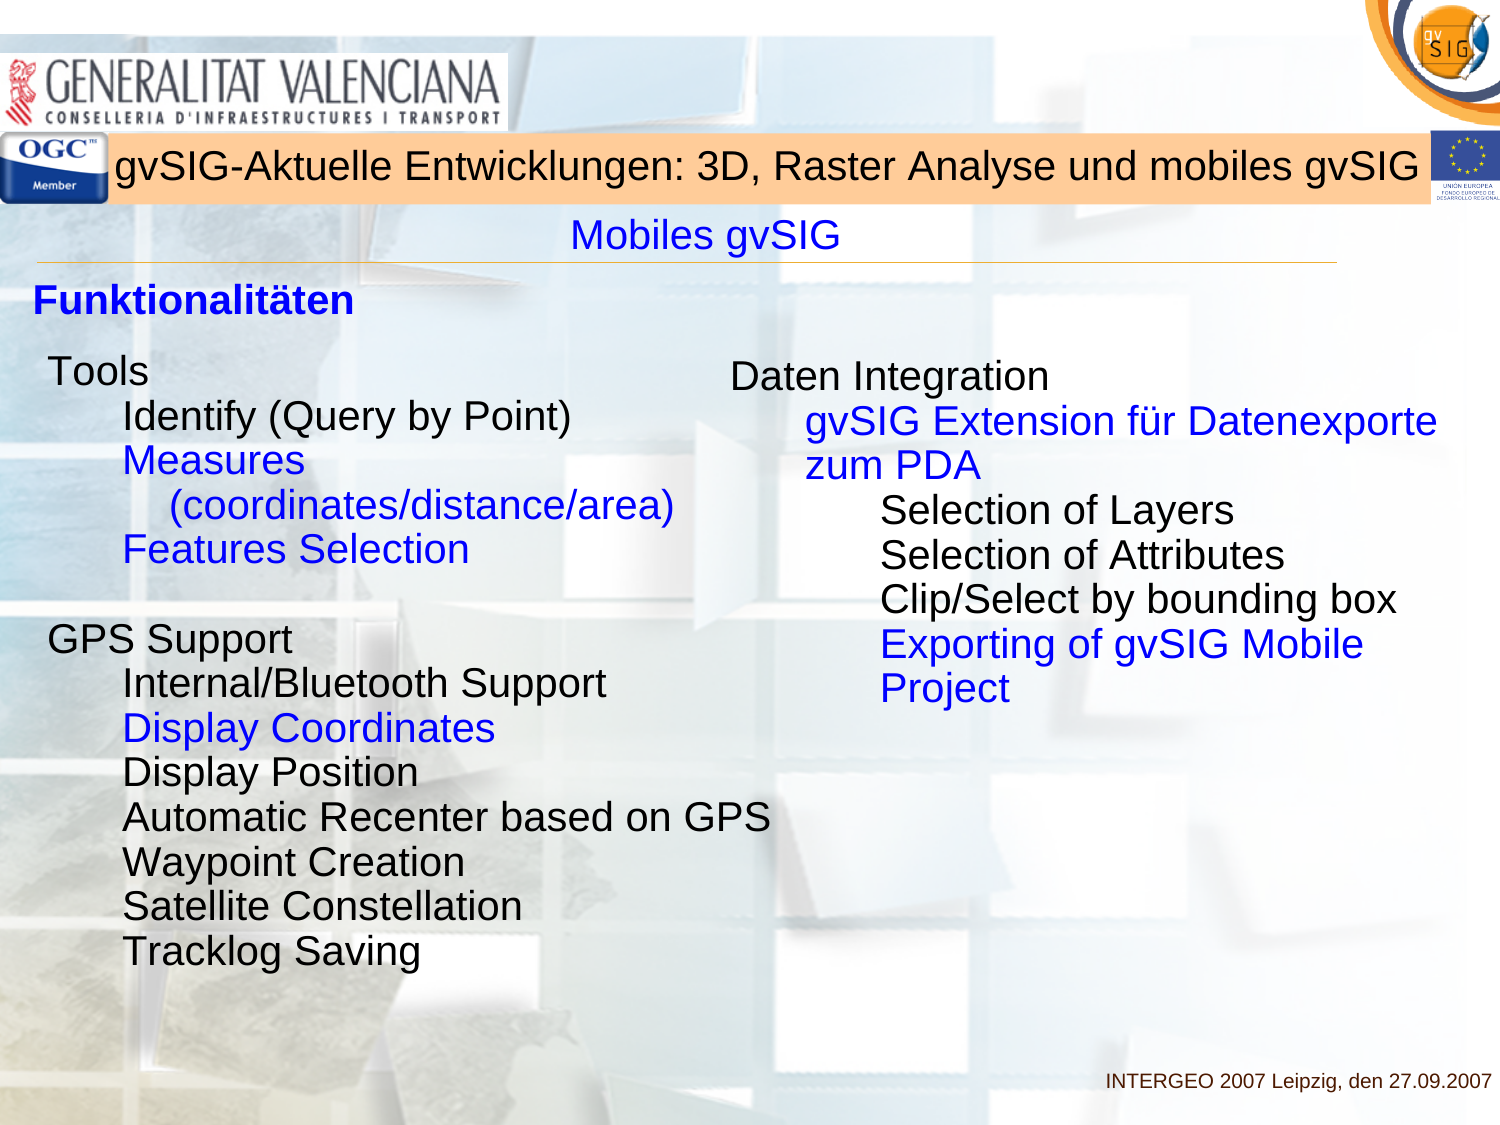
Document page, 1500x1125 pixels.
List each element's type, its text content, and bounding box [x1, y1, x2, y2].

text_box Mobiles gvSIG [570, 214, 872, 262]
picture [0, 132, 109, 204]
picture [1363, 0, 1500, 127]
text_box gvSIG-Aktuelle Entwicklungen: 3D, Raster Analyse und mobiles gvSIG [102, 145, 1434, 193]
picture [1429, 129, 1500, 200]
text_box Daten Integration gvSIG Extension für Datenexporte zum PDA Selection of Layers Selection of Attributes Clip/Select by bounding box Exporting of gvSIG Mobile Project [729, 355, 1460, 762]
text_box [108, 133, 1431, 145]
text_box INTERGEO 2007 Leipzig, den 27.09.2007 [1103, 1070, 1495, 1094]
text_box Funktionalitäten [23, 278, 365, 327]
text_box [108, 193, 1431, 205]
picture [0, 53, 508, 131]
text_box Tools Identify (Query by Point) Measures (coordinates/distance/area) Features Selection GPS Support Internal/Bluetooth Support Display Coordinates Display Position Automatic Recenter based on GPS Waypoint Creation Satellite Constellation Tracklog Saving [47, 350, 789, 981]
